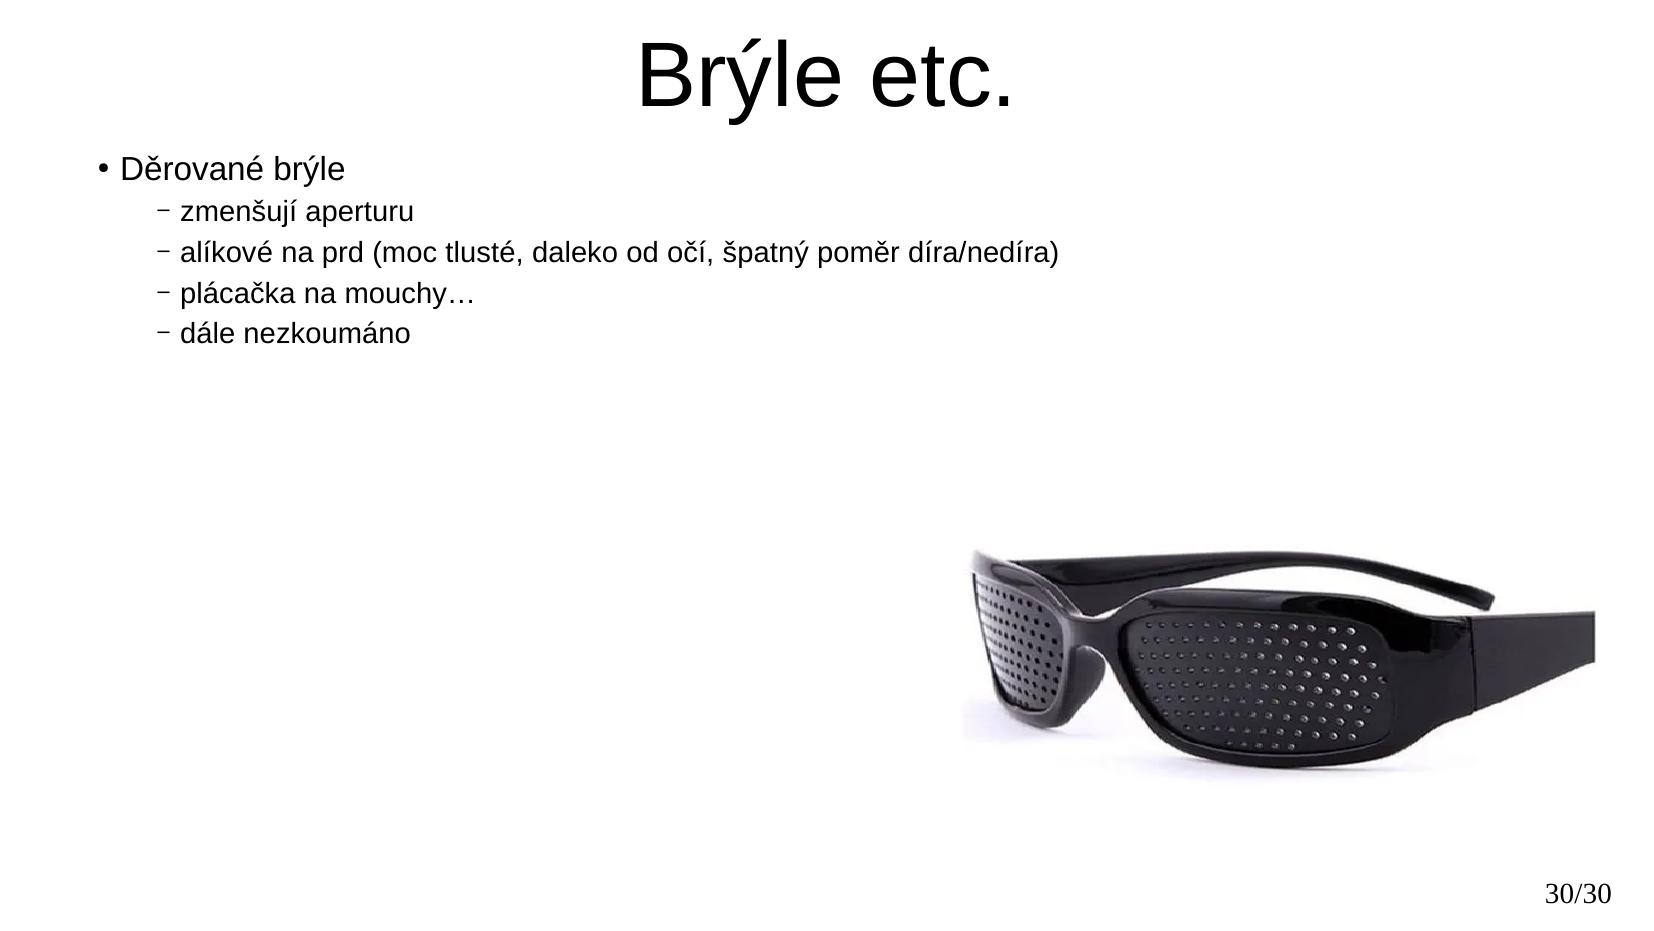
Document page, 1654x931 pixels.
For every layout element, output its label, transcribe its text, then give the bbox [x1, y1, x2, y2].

list Děrované brýle zmenšují aperturu alíkové na prd (moc tlusté, daleko od očí, špatný poměr díra/nedíra) plácačka na mouchy… dále nezkoumáno [82, 150, 1571, 901]
picture [937, 487, 1613, 825]
title Brýle etc. [82, 23, 1571, 127]
